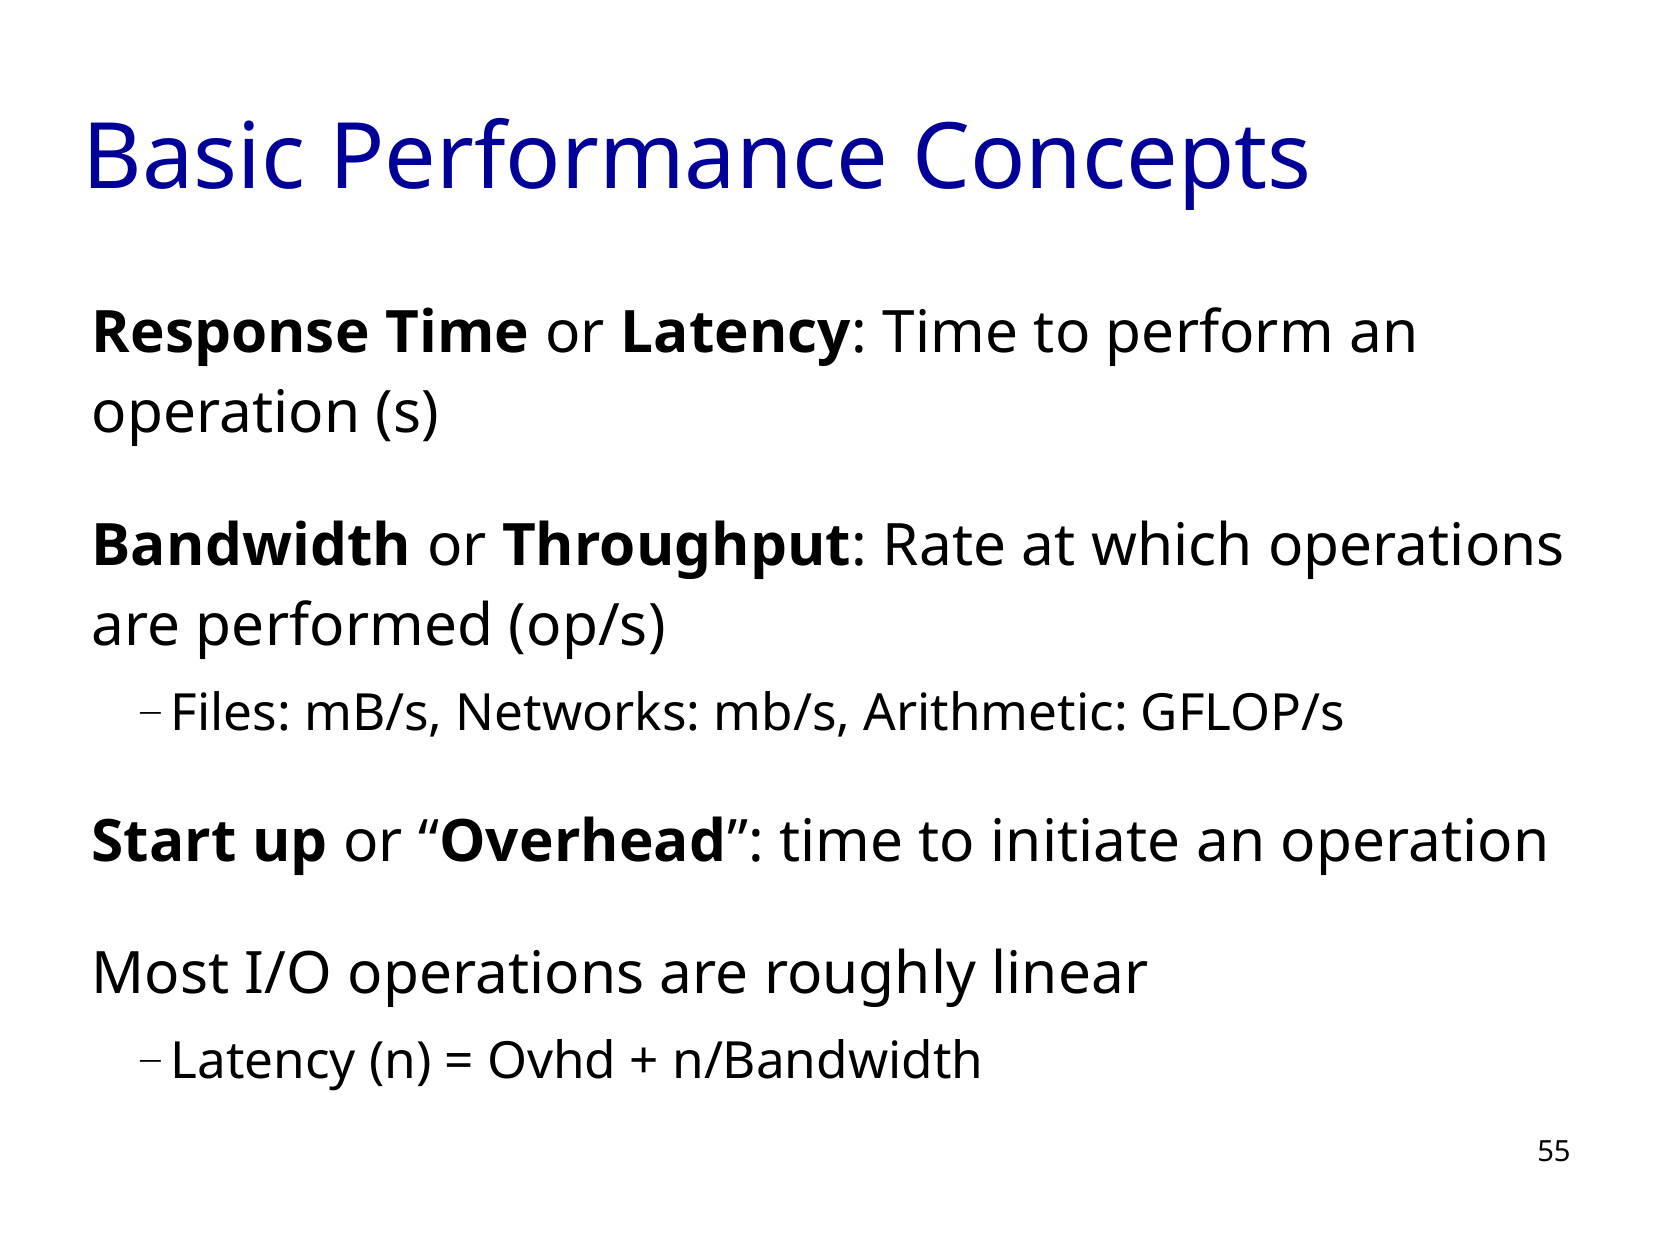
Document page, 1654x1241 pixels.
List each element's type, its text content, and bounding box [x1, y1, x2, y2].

title Basic Performance Concepts [82, 49, 1571, 257]
list Response Time or Latency: Time to perform an operation (s) Bandwidth or Throughput: Rate at which operations are performed (op/s) Files: mB/s, Networks: mb/s, Arithmetic: GFLOP/s Start up or “Overhead”: time to initiate an operation Most I/O operations are roughly linear Latency (n) = Ovhd + n/Bandwidth [60, 290, 1571, 1096]
